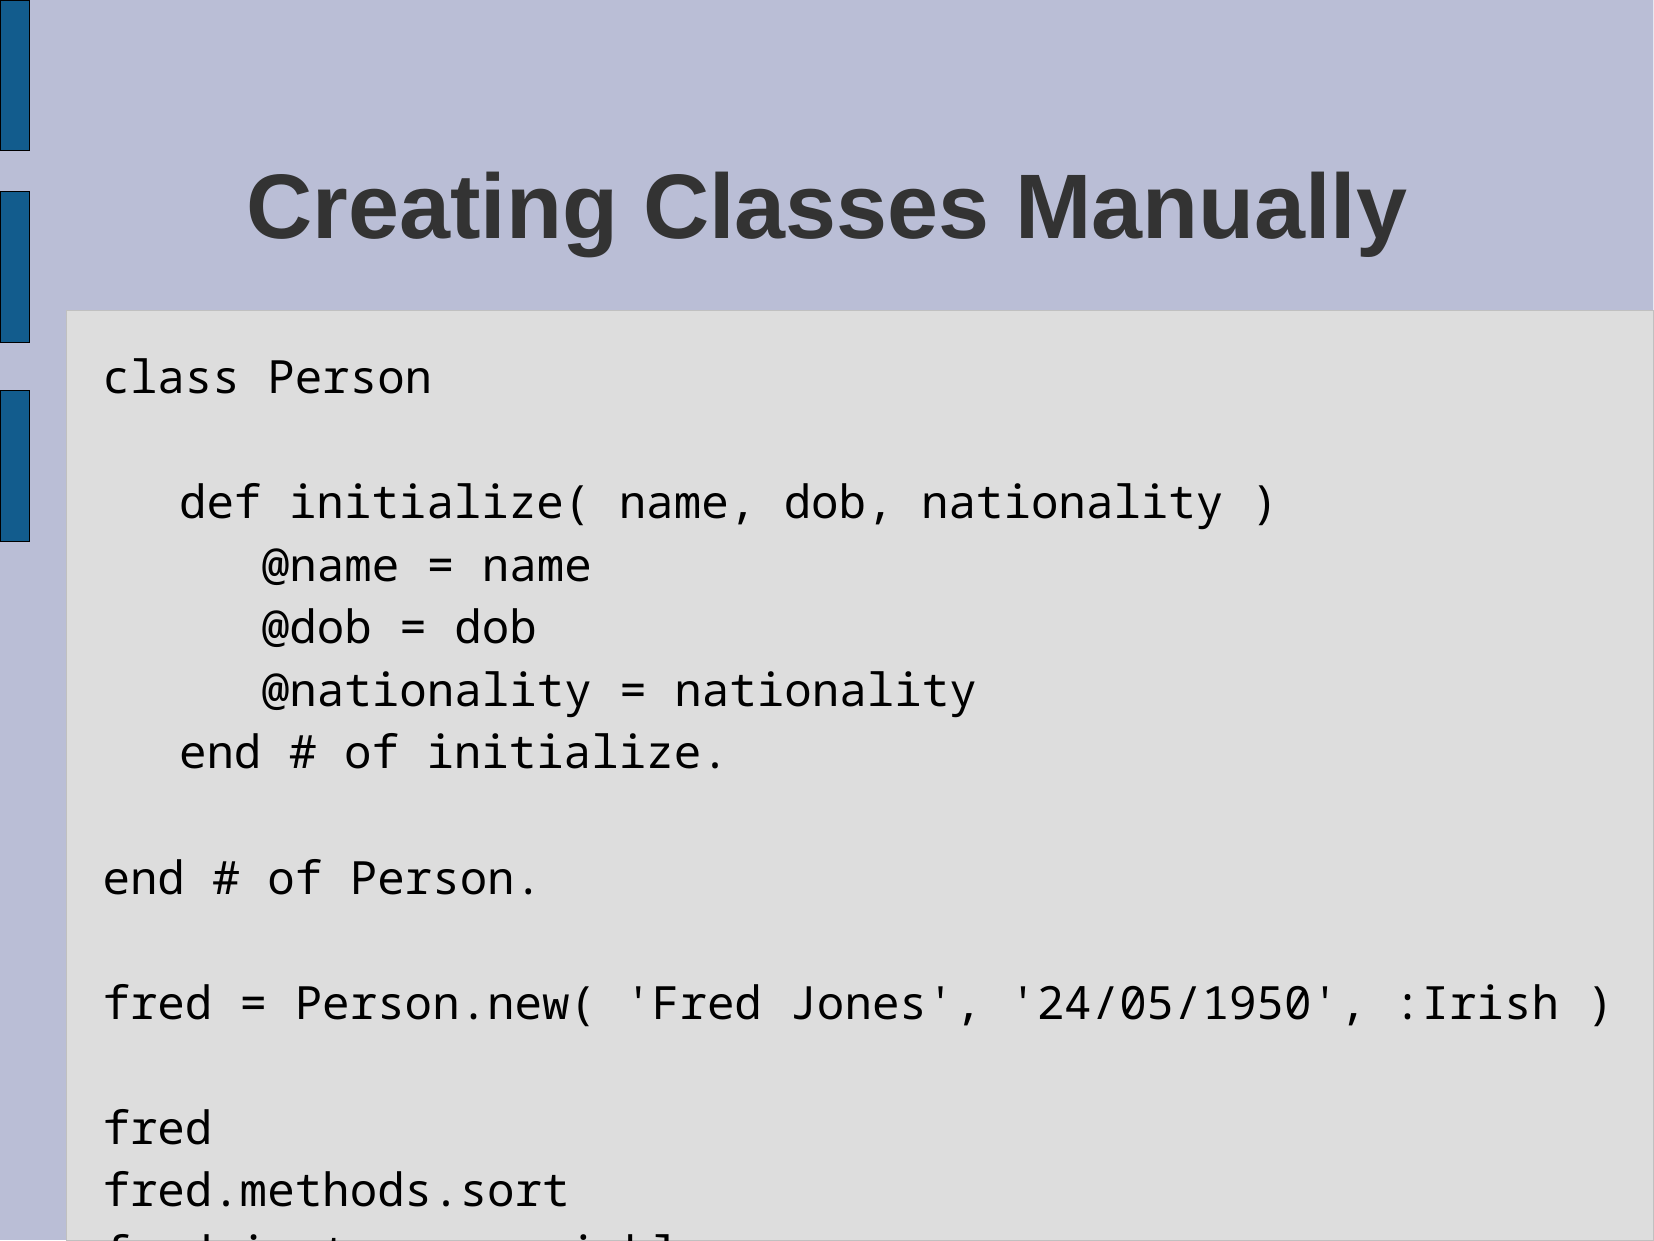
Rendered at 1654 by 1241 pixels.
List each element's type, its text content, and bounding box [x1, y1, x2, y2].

title Creating Classes Manually [121, 102, 1534, 311]
list class Person def initialize( name, dob, nationality ) @name = name @dob = dob @nationality = nationality end # of initialize. end # of Person. fred = Person.new( 'Fred Jones', '24/05/1950', :Irish ) fred fred.methods.sort fred.instance_variables [84, 344, 1637, 1144]
